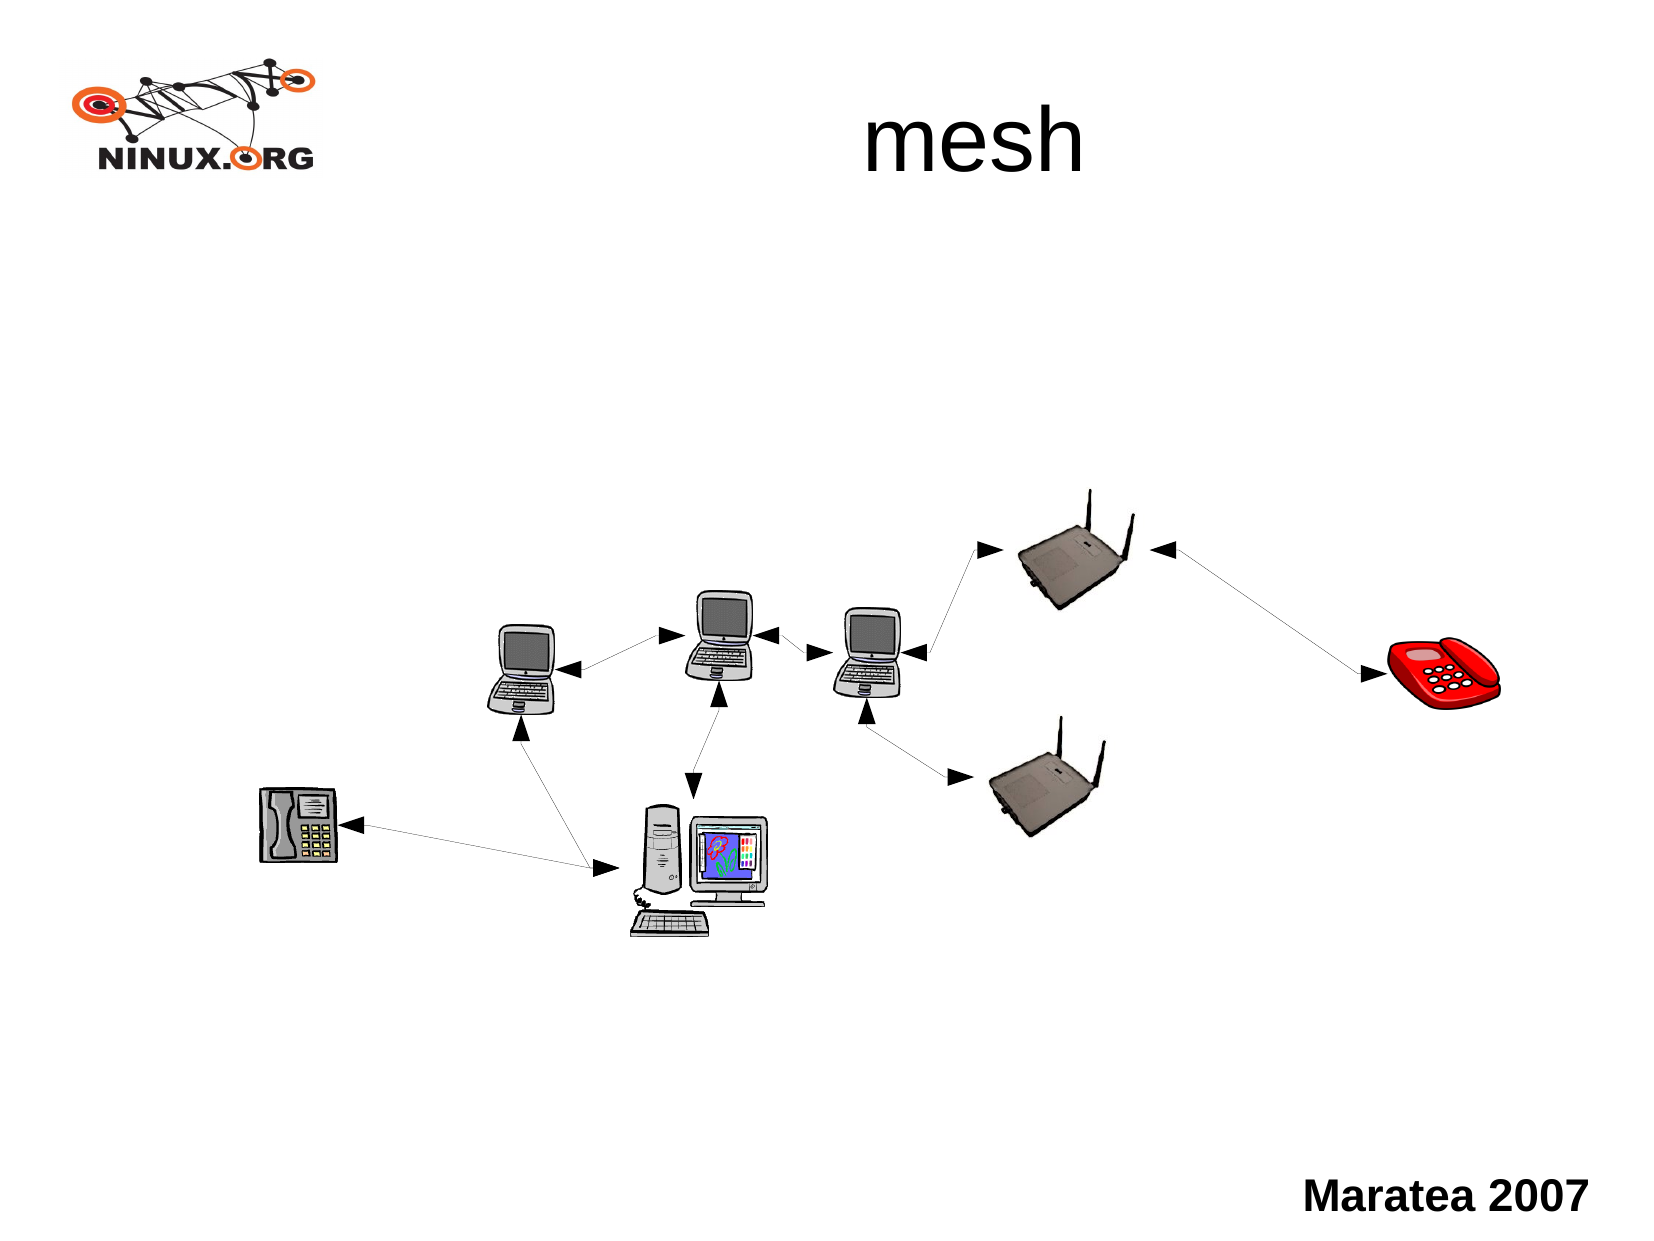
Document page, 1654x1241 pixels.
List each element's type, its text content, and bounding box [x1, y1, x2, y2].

picture [619, 799, 768, 937]
picture [974, 714, 1121, 840]
picture [833, 607, 901, 698]
picture [1003, 487, 1150, 613]
picture [59, 58, 323, 178]
picture [1387, 637, 1501, 711]
picture [259, 787, 338, 863]
title mesh [383, 43, 1565, 237]
picture [487, 624, 555, 715]
picture [685, 590, 753, 681]
text_box Maratea 2007 [1275, 1162, 1651, 1237]
